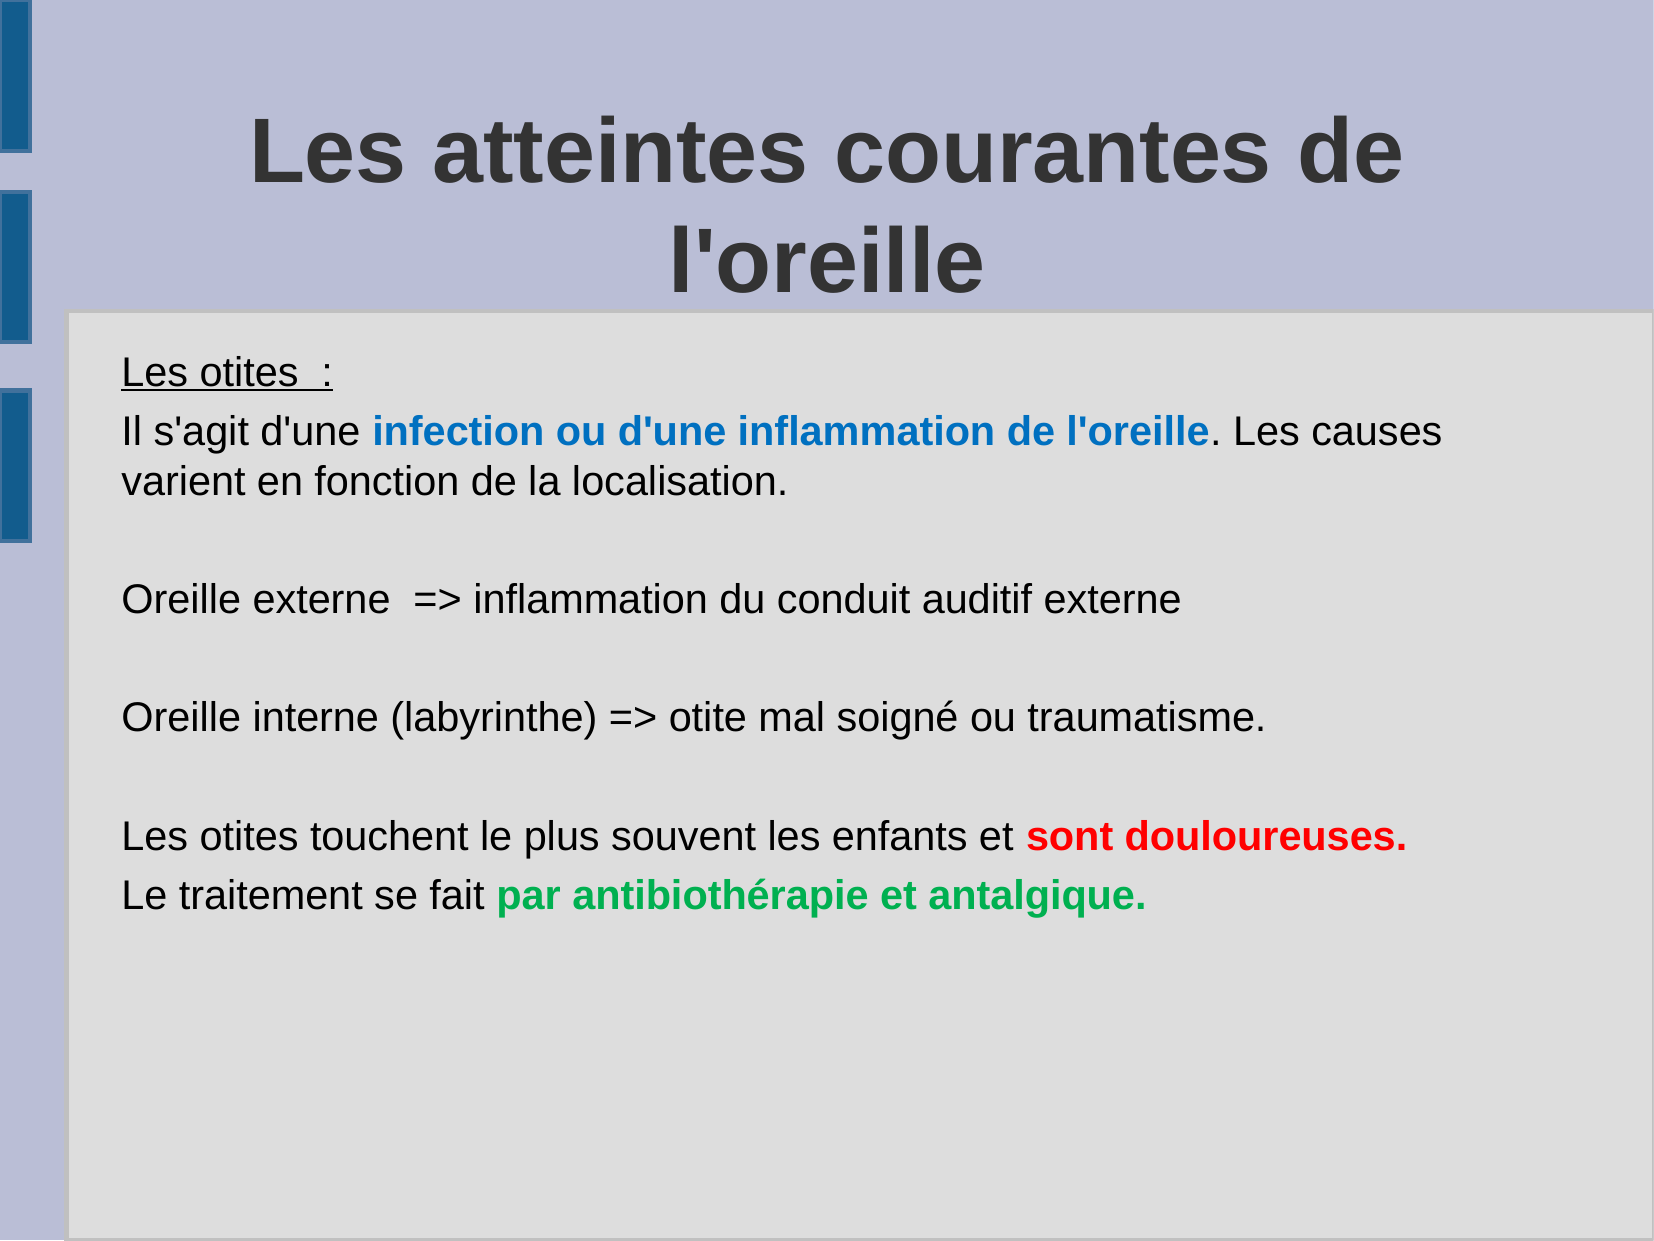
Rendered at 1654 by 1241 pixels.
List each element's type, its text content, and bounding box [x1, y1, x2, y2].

list Les otites : Il s'agit d'une infection ou d'une inflammation de l'oreille. Les causes varient en fonction de la localisation. Oreille externe => inflammation du conduit auditif externe Oreille interne (labyrinthe) => otite mal soigné ou traumatisme. Les otites touchent le plus souvent les enfants et sont douloureuses. Le traitement se fait par antibiothérapie et antalgique. [121, 344, 1489, 922]
title Les atteintes courantes de l'oreille [121, 91, 1534, 299]
